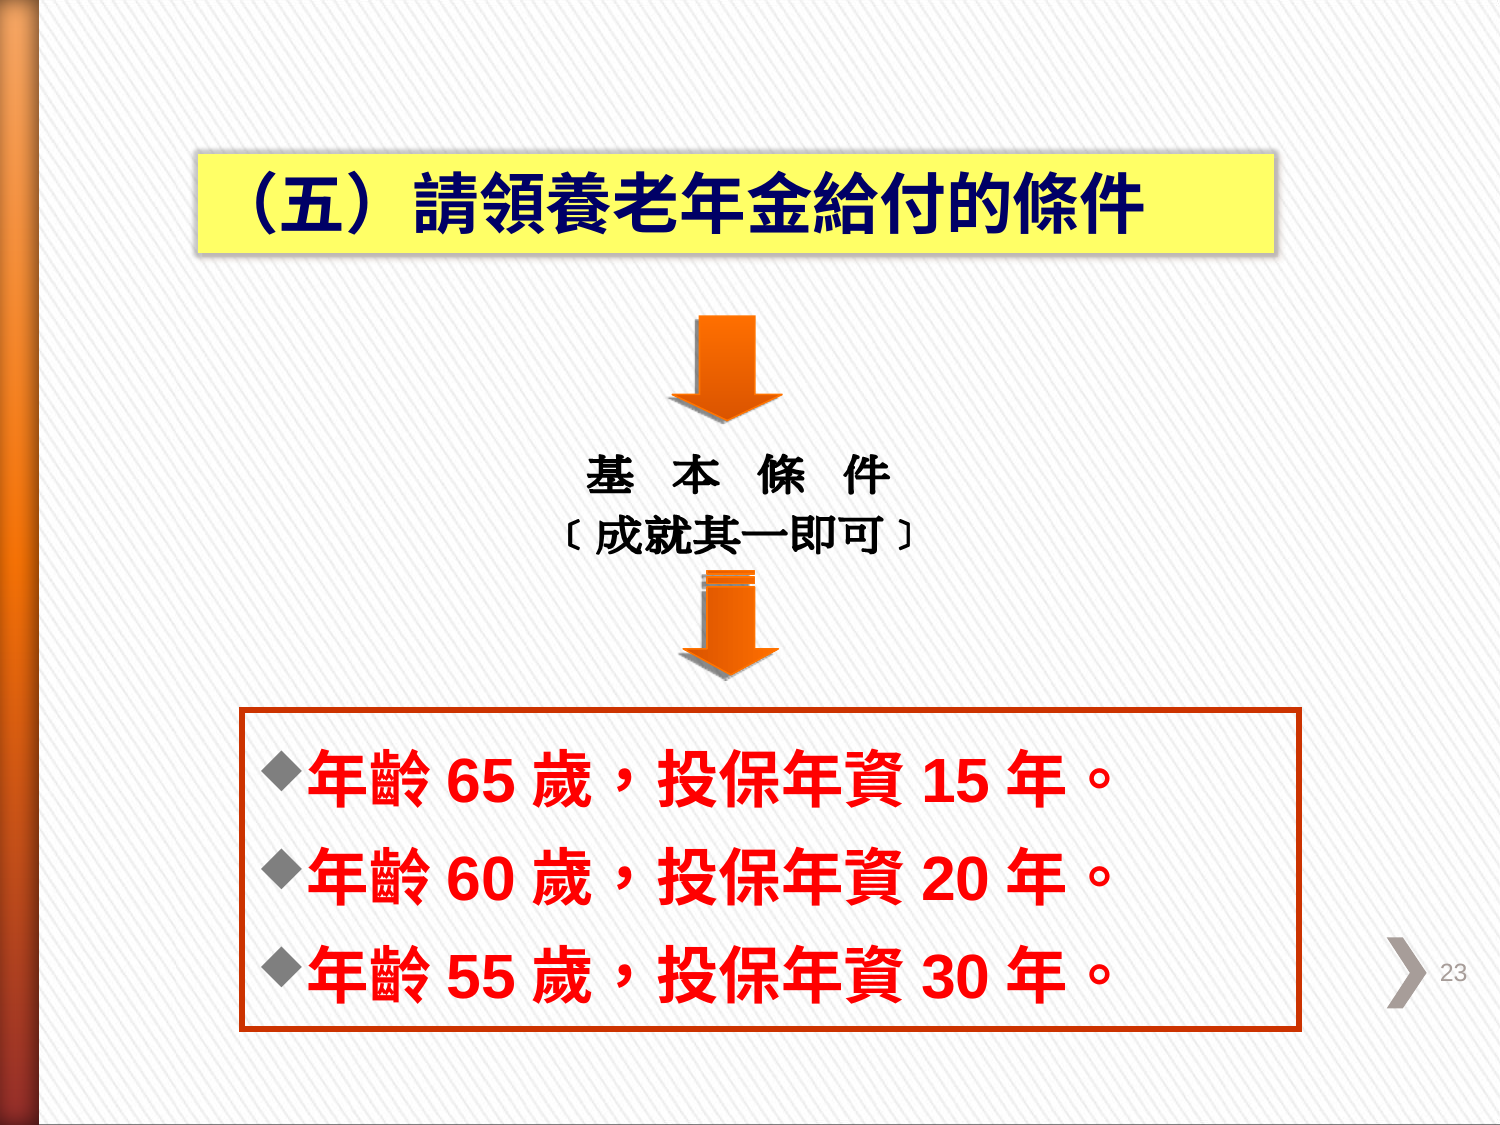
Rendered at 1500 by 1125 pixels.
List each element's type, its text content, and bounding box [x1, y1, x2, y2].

picture [0, 0, 1500, 1125]
text_box [707, 570, 755, 574]
text_box [671, 316, 783, 421]
text_box [707, 577, 755, 584]
text_box [683, 586, 779, 675]
text_box <編號> [1425, 941, 1488, 1002]
text_box （五）請領養老年金給付的條件 [197, 154, 1273, 253]
text_box 年齡65歲，投保年資15年。 年齡60歲，投保年資20年。 年齡55歲，投保年資30年。 [242, 710, 1300, 1030]
